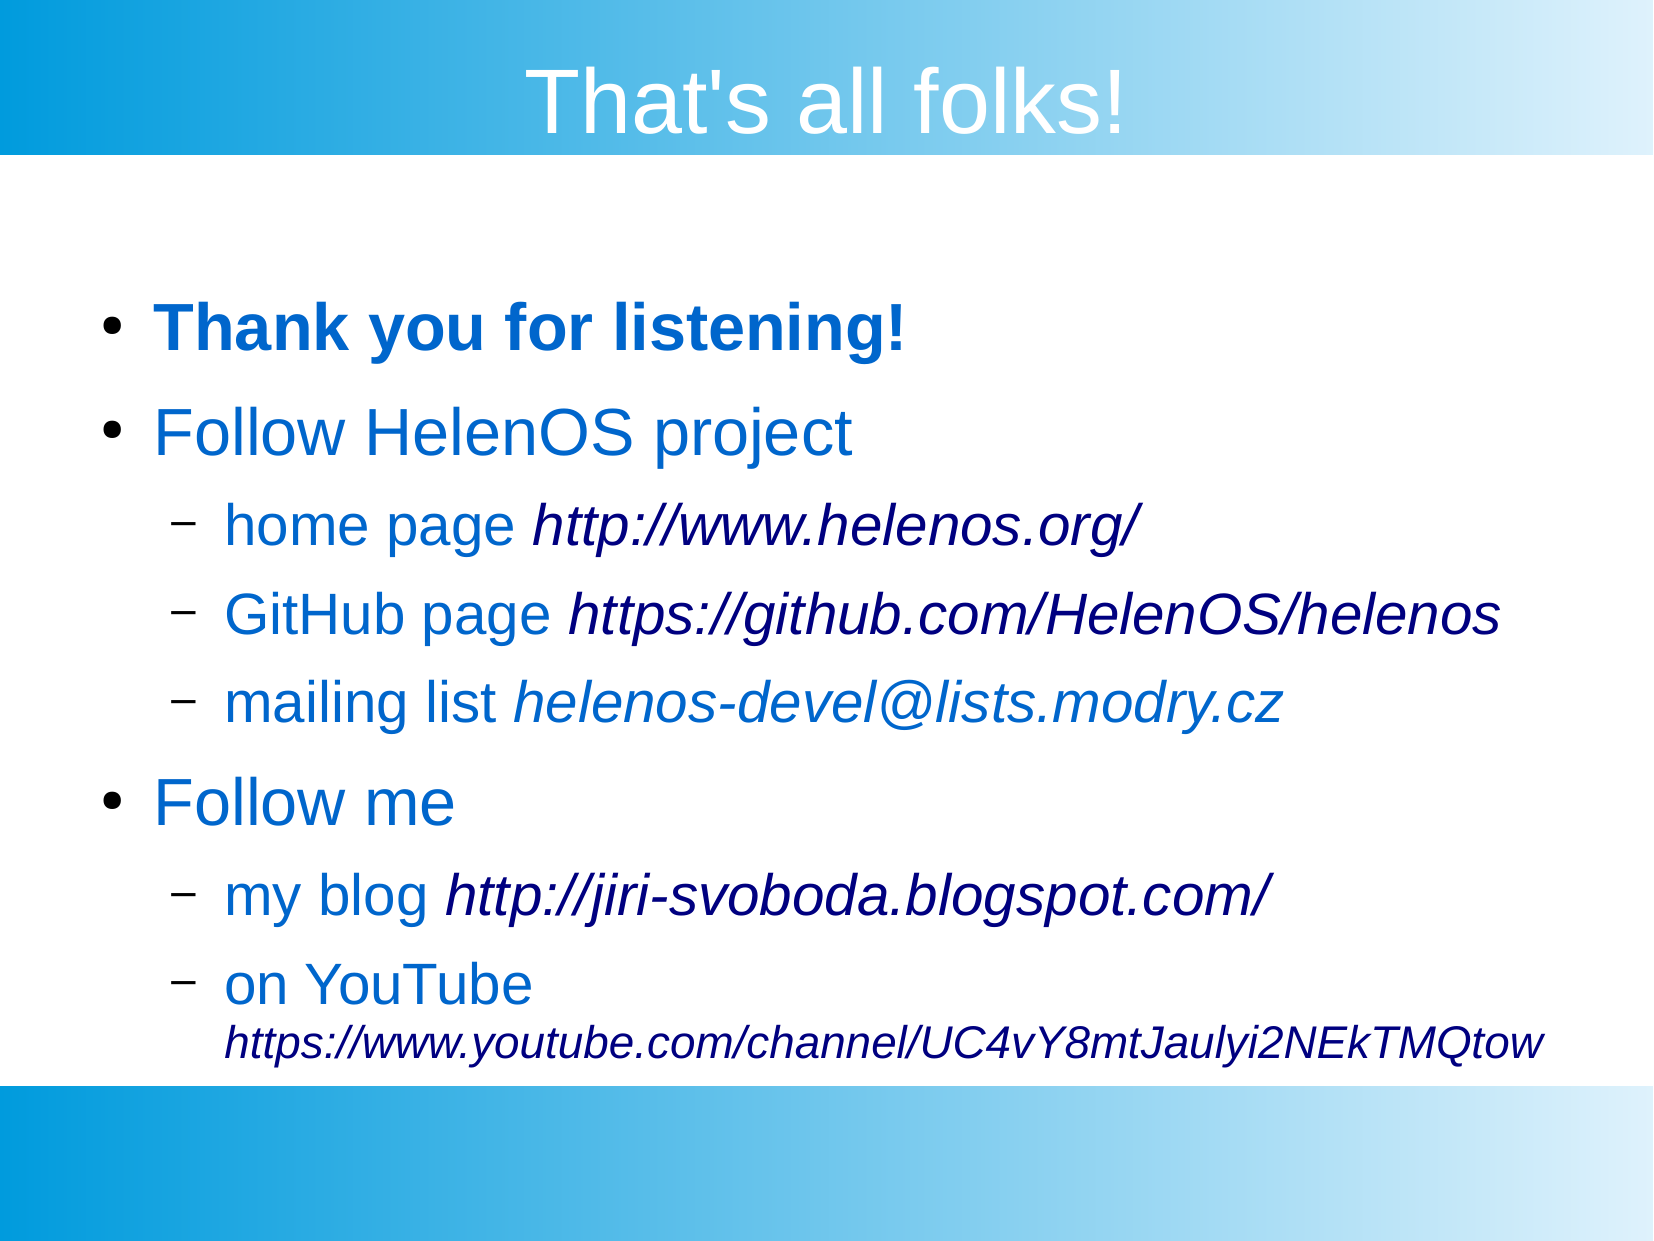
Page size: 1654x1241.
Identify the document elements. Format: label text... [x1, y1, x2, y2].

list Thank you for listening! Follow HelenOS project home page http://www.helenos.org/ GitHub page https://github.com/HelenOS/helenos mailing list helenos-devel@lists.modry.cz Follow me my blog http://jiri-svoboda.blogspot.com/ on YouTube https://www.youtube.com/channel/UC4vY8mtJaulyi2NEkTMQtow [82, 290, 1571, 1010]
title That's all folks! [82, 49, 1571, 155]
